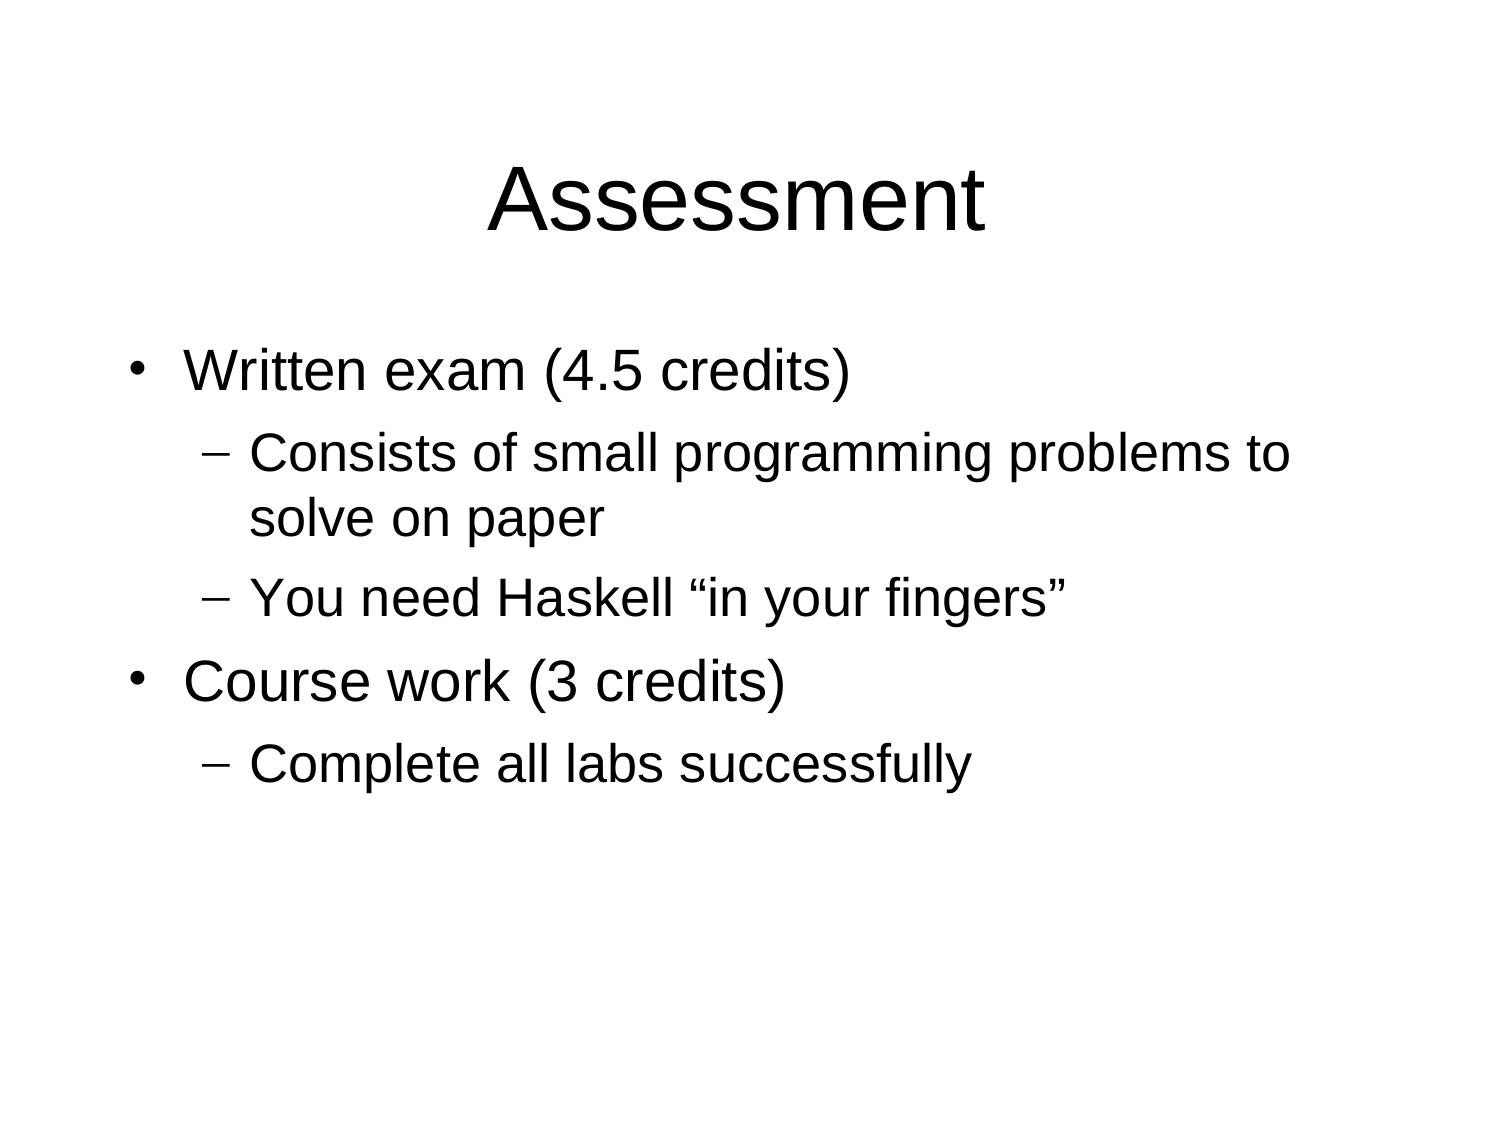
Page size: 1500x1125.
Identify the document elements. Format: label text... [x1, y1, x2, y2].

title Assessment [112, 99, 1388, 288]
list Written exam (4.5 credits) Consists of small programming problems to solve on paper You need Haskell “in your fingers” Course work (3 credits) Complete all labs successfully [112, 324, 1388, 978]
